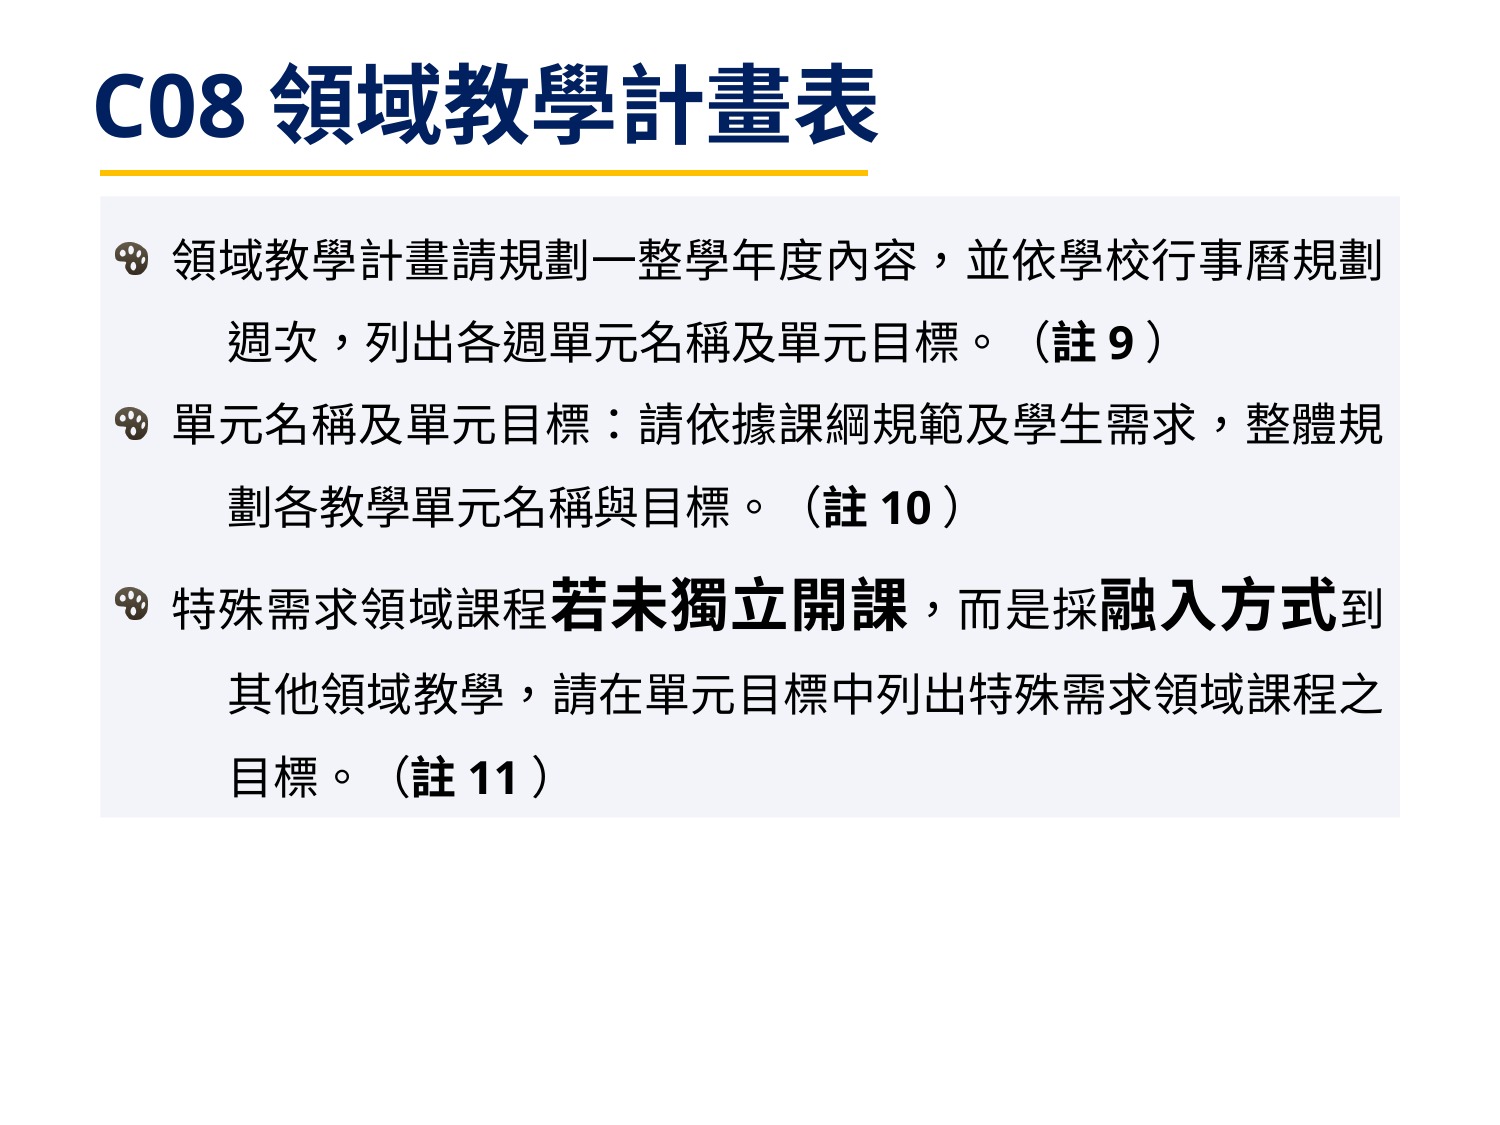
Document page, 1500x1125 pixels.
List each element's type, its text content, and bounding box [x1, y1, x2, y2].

text_box C08領域教學計畫表 [76, 42, 890, 164]
text_box 領域教學計畫請規劃一整學年度內容，並依學校行事曆規劃週次，列出各週單元名稱及單元目標。（註9） 單元名稱及單元目標：請依據課綱規範及學生需求，整體規劃各教學單元名稱與目標。（註10） 特殊需求領域課程若未獨立開課，而是採融入方式到其他領域教學，請在單元目標中列出特殊需求領域課程之目標。（註11） [100, 196, 1400, 818]
